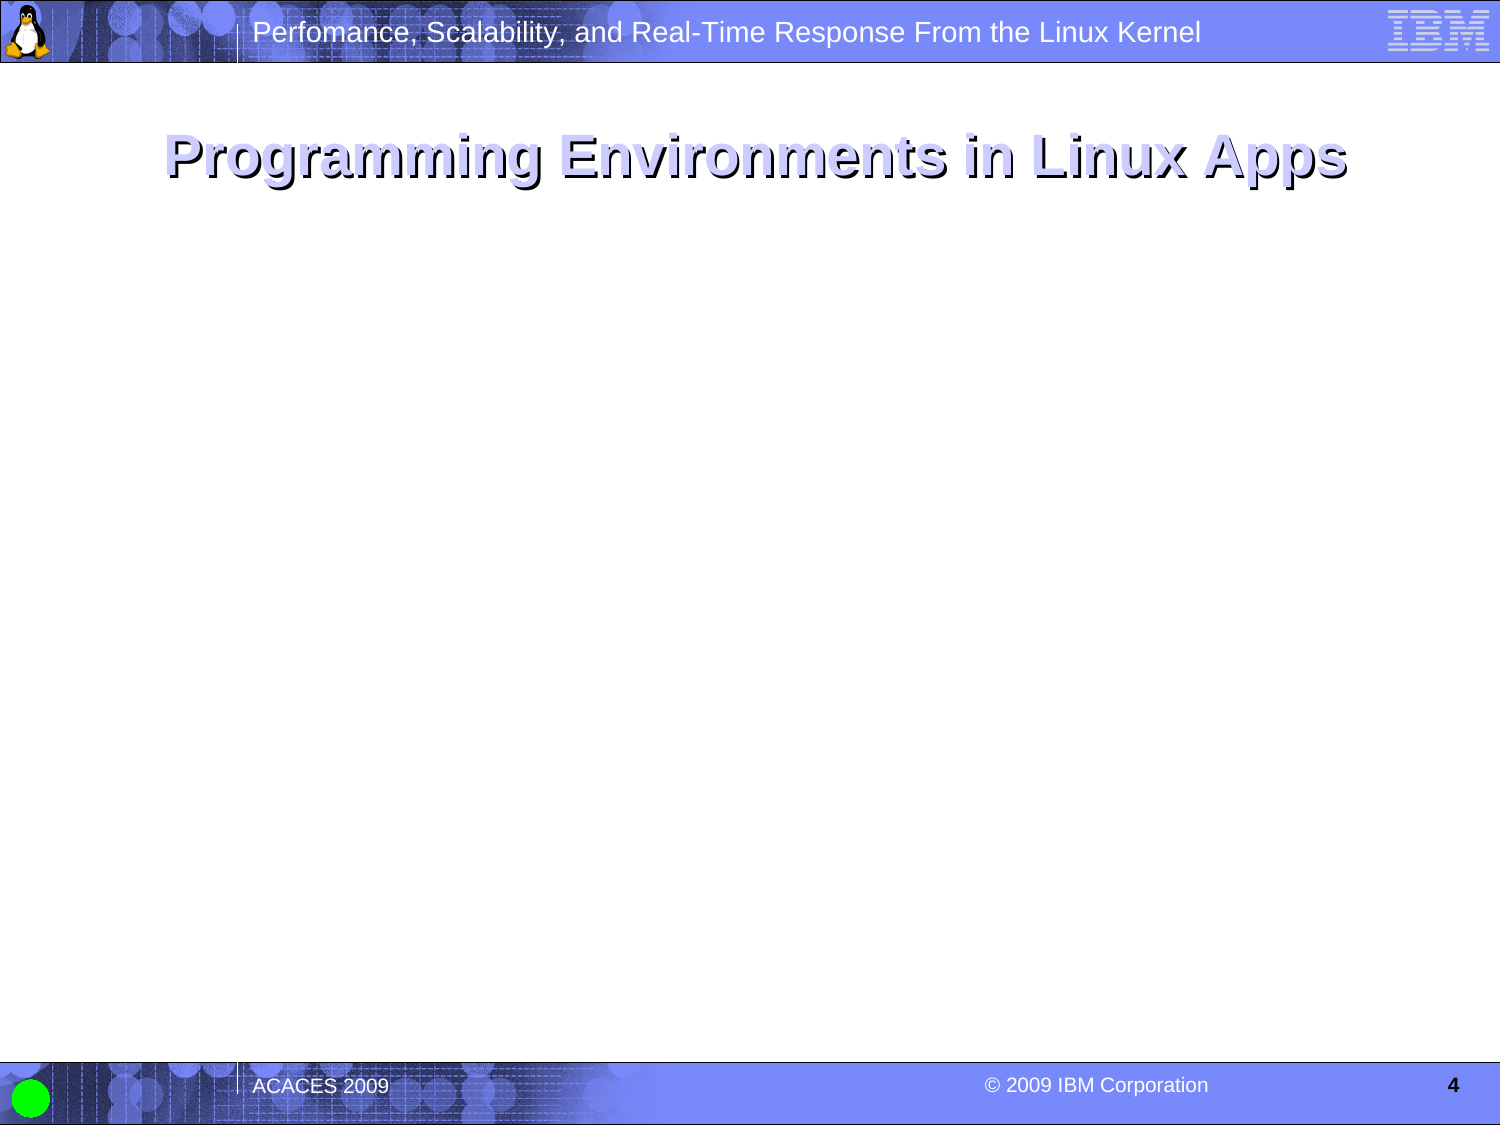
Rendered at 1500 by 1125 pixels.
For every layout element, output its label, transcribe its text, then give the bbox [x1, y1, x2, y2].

text_box [11, 1079, 50, 1118]
title Programming Environments in Linux Apps [79, 116, 1433, 199]
picture [0, 1063, 1500, 1124]
picture [1, 1, 1500, 62]
